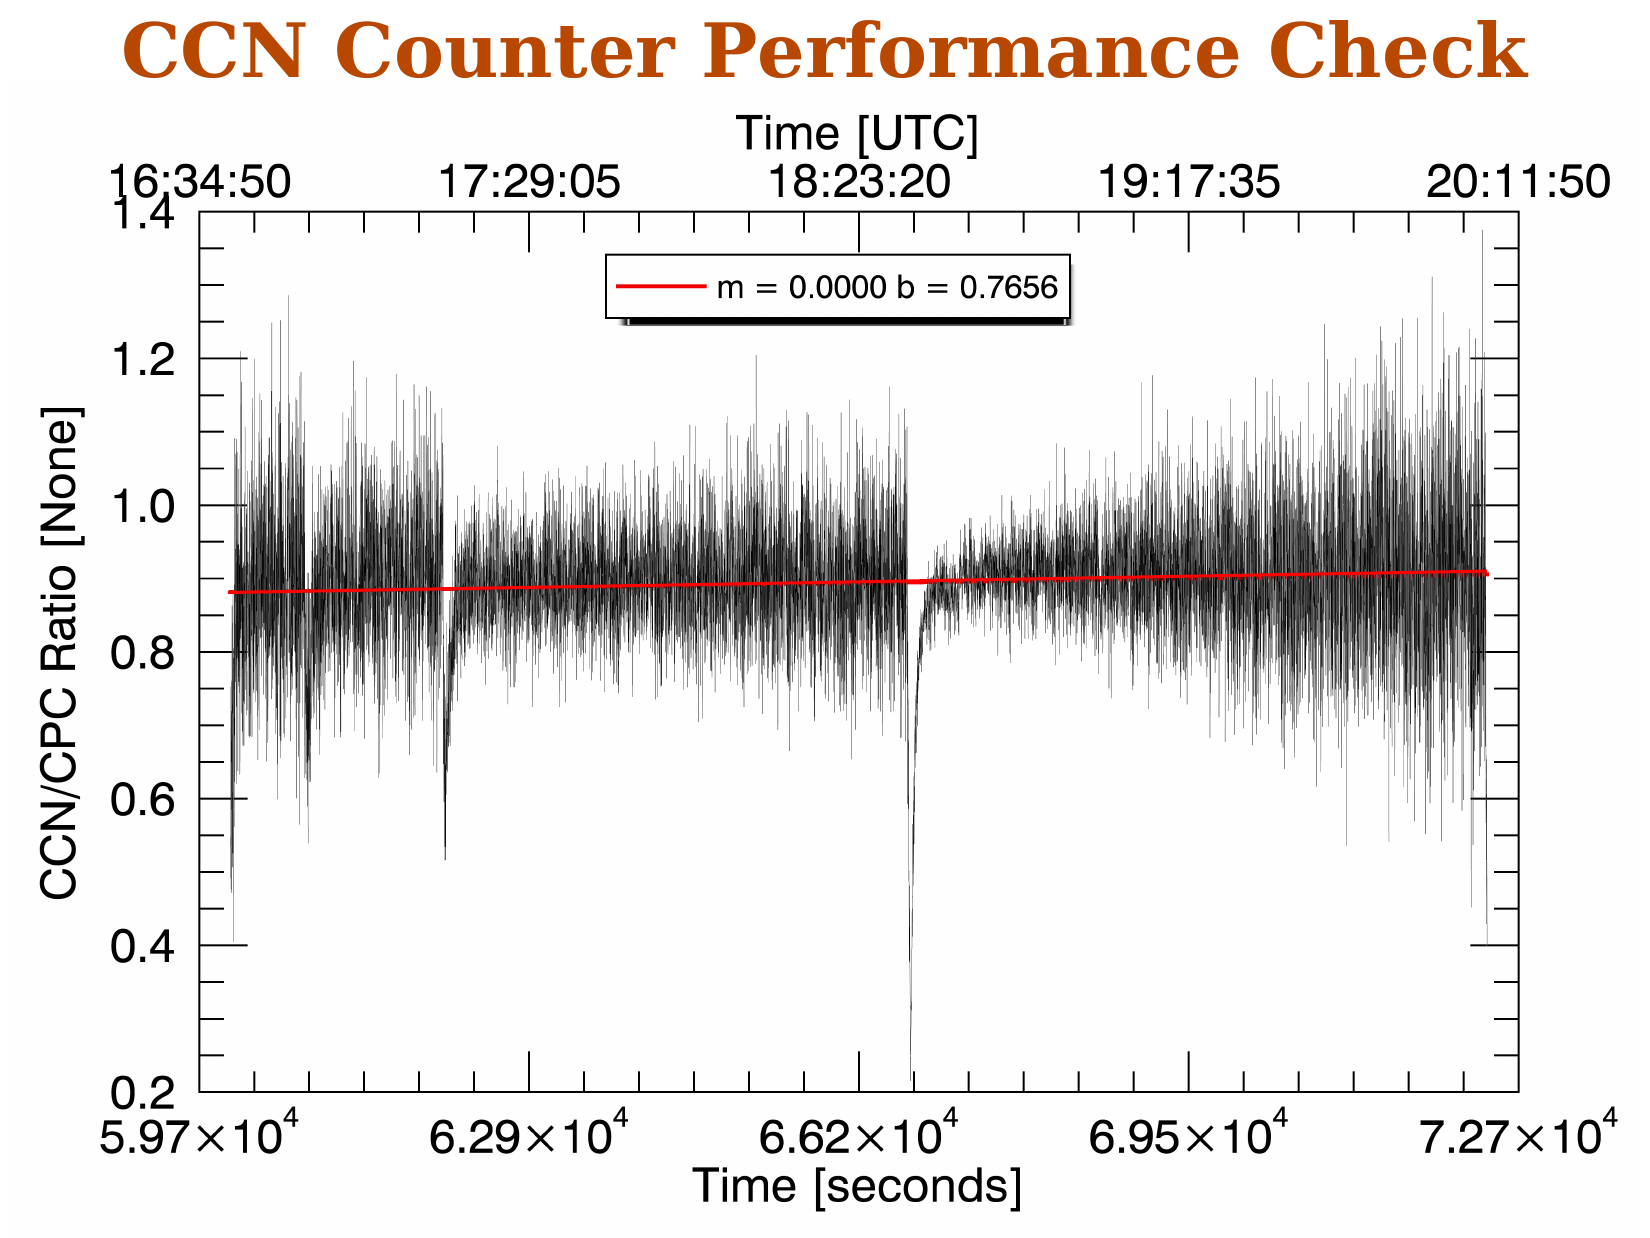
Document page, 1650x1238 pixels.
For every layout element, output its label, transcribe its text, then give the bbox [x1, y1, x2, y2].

picture [10, 115, 1638, 1238]
text_box CCN Counter Performance Check [0, 0, 1650, 115]
